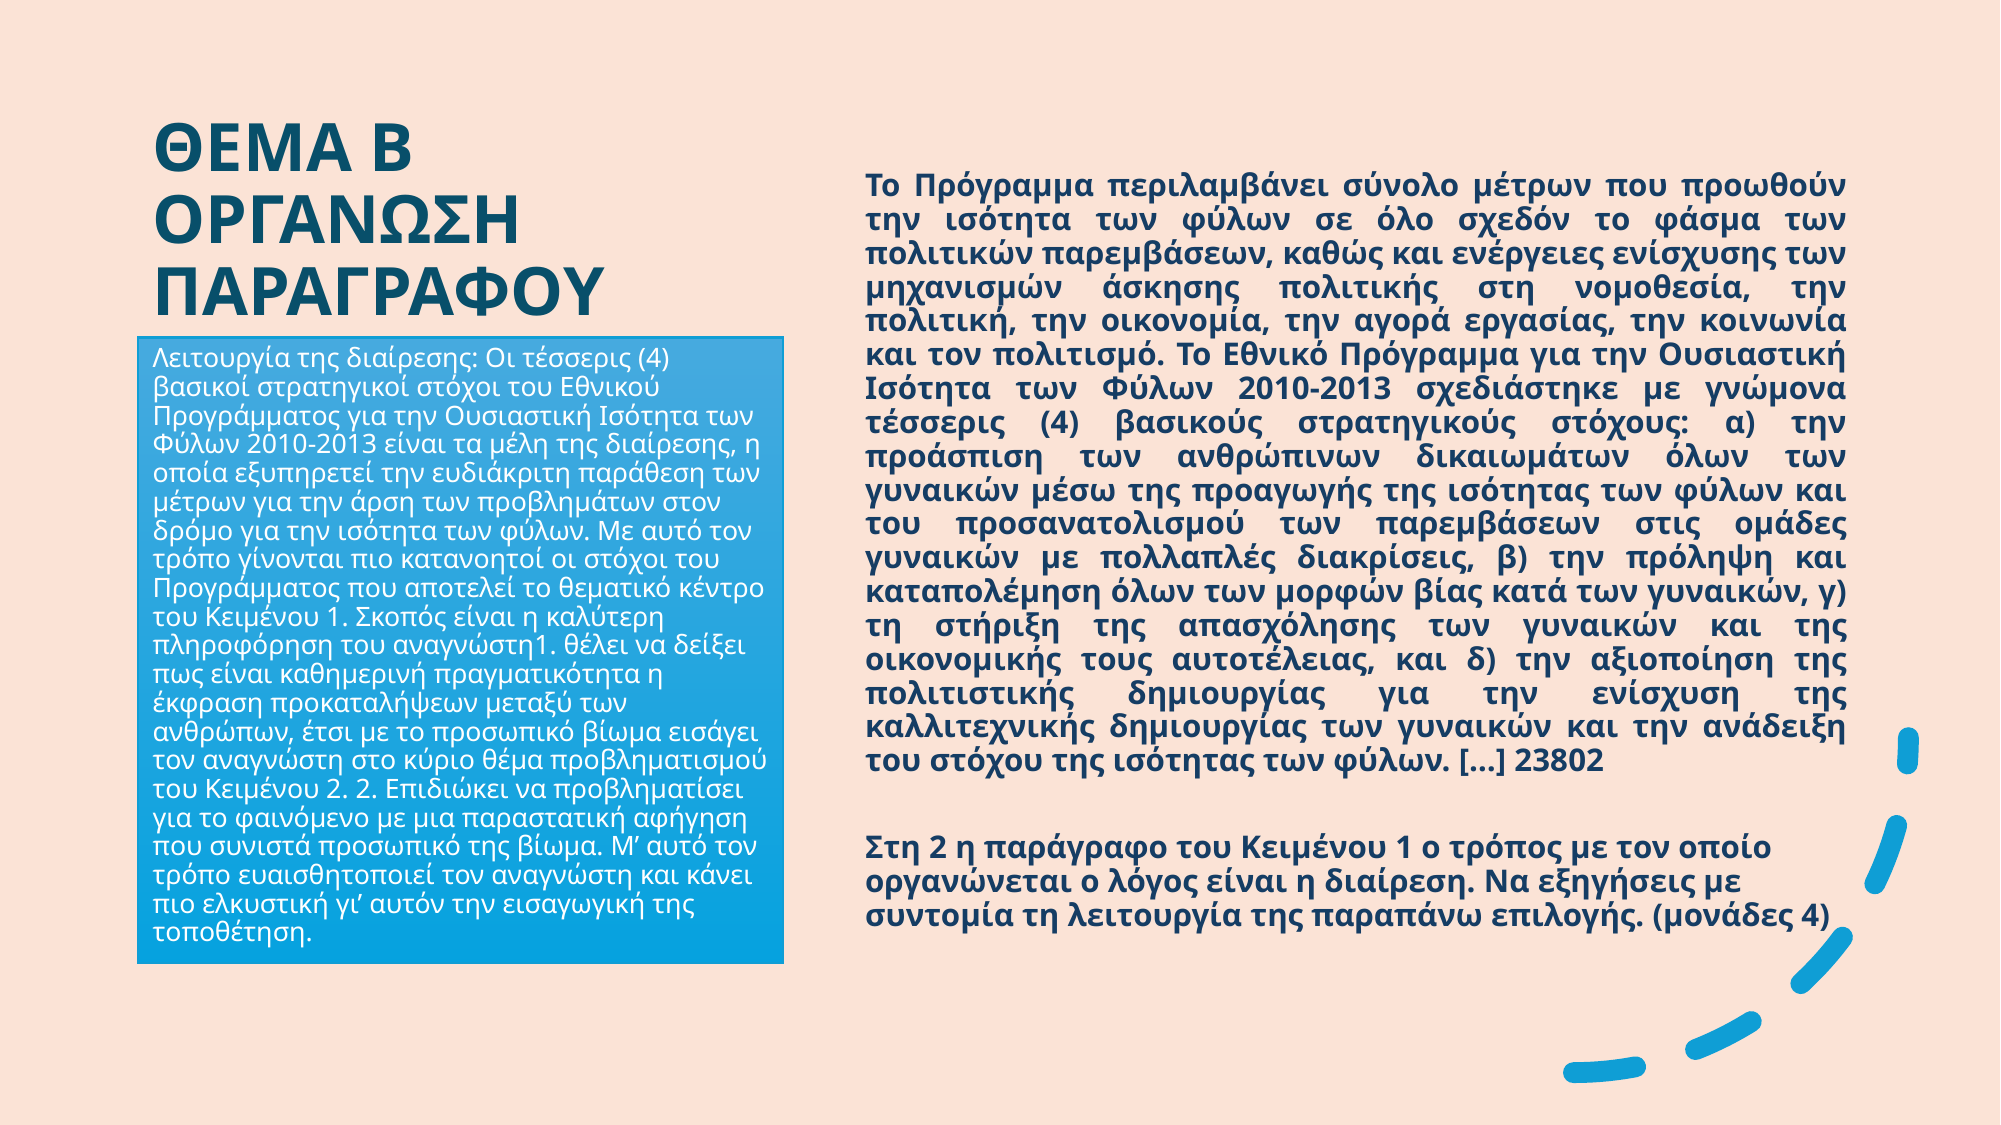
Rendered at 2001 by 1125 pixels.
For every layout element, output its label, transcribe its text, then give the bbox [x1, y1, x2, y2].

title ΘΕΜΑ Β ΟΡΓΑΝΩΣΗ ΠΑΡΑΓΡΑΦΟΥ [137, 75, 783, 336]
list Το Πρόγραμμα περιλαμβάνει σύνολο μέτρων που προωθούν την ισότητα των φύλων σε όλο σχεδόν το φάσμα των πολιτικών παρεμβάσεων, καθώς και ενέργειες ενίσχυσης των μηχανισμών άσκησης πολιτικής στη νομοθεσία, την πολιτική, την οικονομία, την αγορά εργασίας, την κοινωνία και τον πολιτισμό. Το Εθνικό Πρόγραμμα για την Ουσιαστική Ισότητα των Φύλων 2010-2013 σχεδιάστηκε με γνώμονα τέσσερις (4) βασικούς στρατηγικούς στόχους: α) την προάσπιση των ανθρώπινων δικαιωμάτων όλων των γυναικών μέσω της προαγωγής της ισότητας των φύλων και του προσανατολισμού των παρεμβάσεων στις ομάδες γυναικών με πολλαπλές διακρίσεις, β) την πρόληψη και καταπολέμηση όλων των μορφών βίας κατά των γυναικών, γ) τη στήριξη της απασχόλησης των γυναικών και της οικονομικής τους αυτοτέλειας, και δ) την αξιοποίηση της πολιτιστικής δημιουργίας για την ενίσχυση της καλλιτεχνικής δημιουργίας των γυναικών και την ανάδειξη του στόχου της ισότητας των φύλων. […] 23802 Στη 2 η παράγραφο του Κειμένου 1 ο τρόπος με τον οποίο οργανώνεται ο λόγος είναι η διαίρεση. Να εξηγήσεις με συντομία τη λειτουργία της παραπάνω επιλογής. (μονάδες 4) [850, 161, 1863, 962]
list Λειτουργία της διαίρεσης: Oι τέσσερις (4) βασικοί στρατηγικοί στόχοι του Εθνικού Προγράμματος για την Ουσιαστική Ισότητα των Φύλων 2010-2013 είναι τα μέλη της διαίρεσης, η οποία εξυπηρετεί την ευδιάκριτη παράθεση των μέτρων για την άρση των προβλημάτων στον δρόμο για την ισότητα των φύλων. Με αυτό τον τρόπο γίνονται πιο κατανοητοί οι στόχοι του Προγράμματος που αποτελεί το θεματικό κέντρο του Κειμένου 1. Σκοπός είναι η καλύτερη πληροφόρηση του αναγνώστη1. θέλει να δείξει πως είναι καθημερινή πραγματικότητα η έκφραση προκαταλήψεων μεταξύ των ανθρώπων, έτσι με το προσωπικό βίωμα εισάγει τον αναγνώστη στο κύριο θέμα προβληματισμού του Κειμένου 2. 2. Επιδιώκει να προβληματίσει για το φαινόμενο με μια παραστατική αφήγηση που συνιστά προσωπικό της βίωμα. Μ’ αυτό τον τρόπο ευαισθητοποιεί τον αναγνώστη και κάνει πιο ελκυστική γι’ αυτόν την εισαγωγική της τοποθέτηση. [137, 337, 783, 963]
